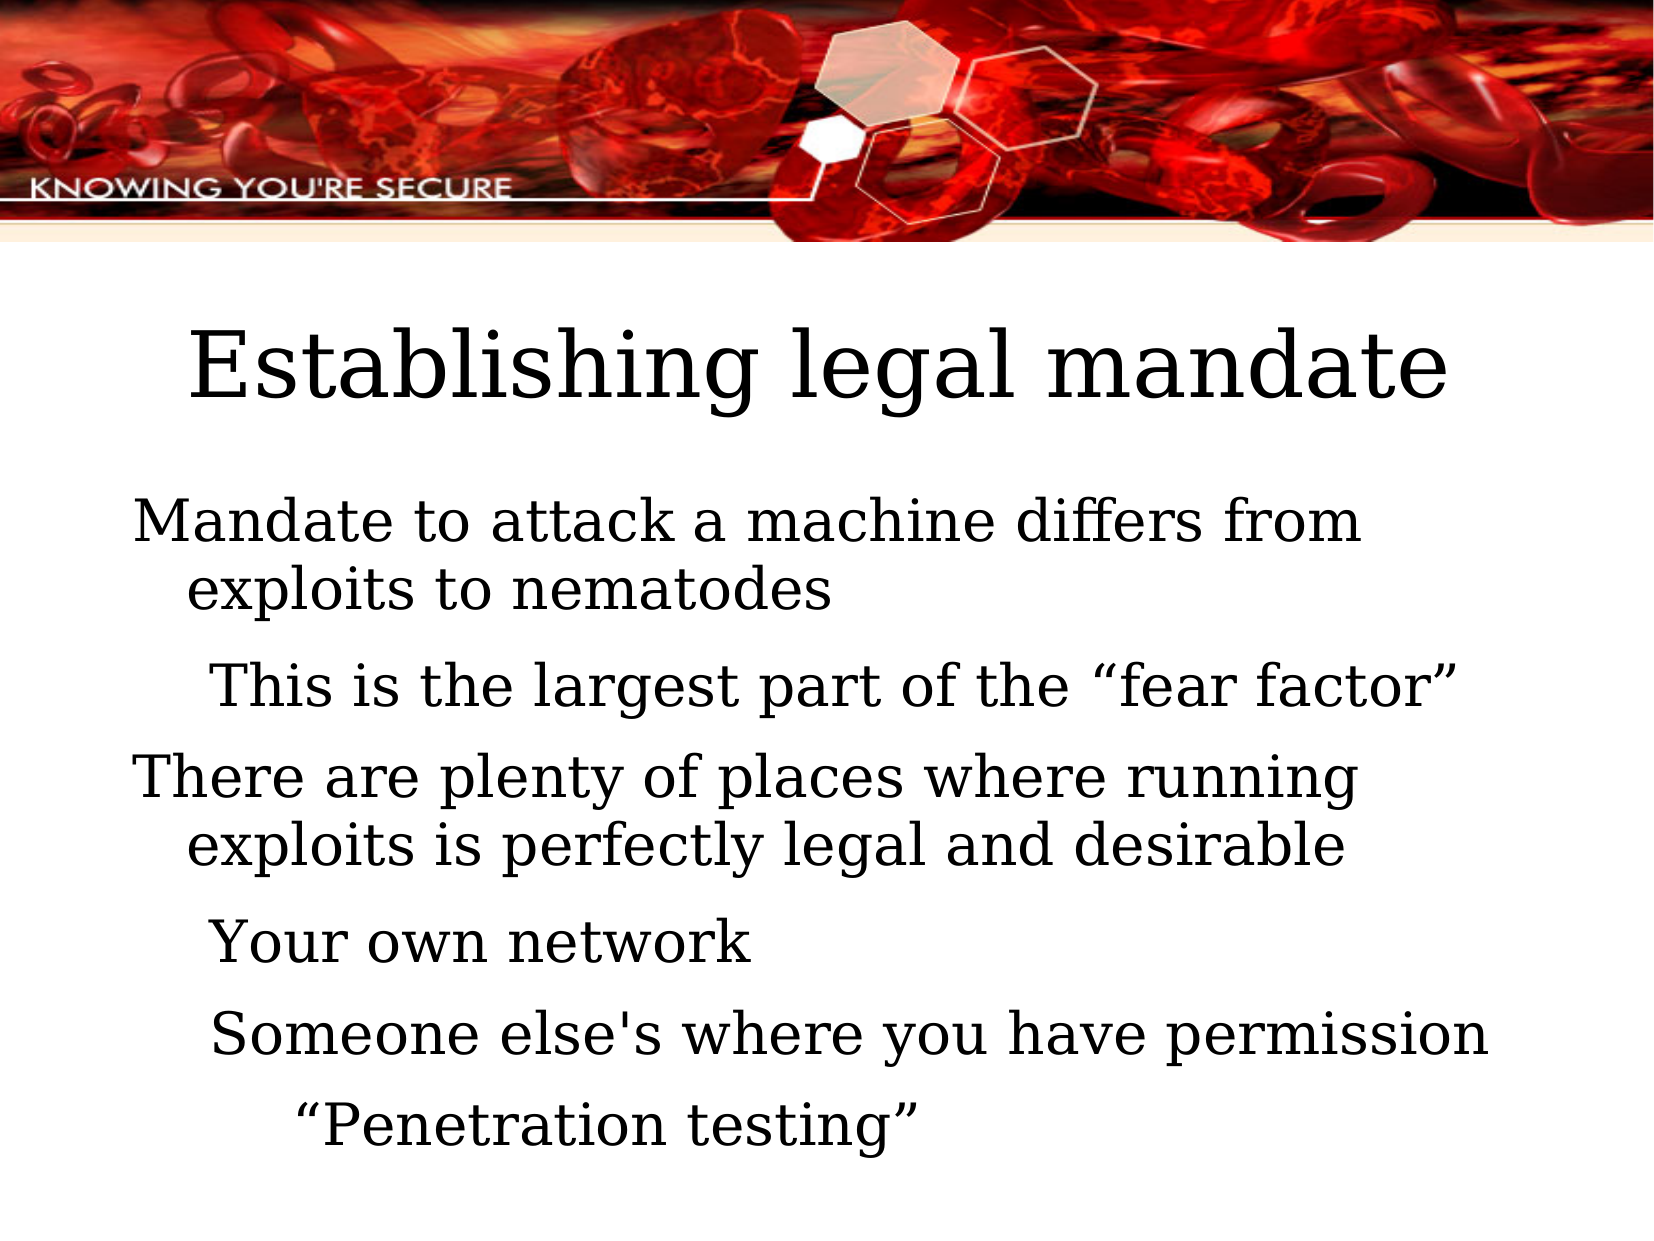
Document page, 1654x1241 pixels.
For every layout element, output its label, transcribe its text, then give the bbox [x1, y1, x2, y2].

list Mandate to attack a machine differs from exploits to nematodes This is the largest part of the “fear factor” There are plenty of places where running exploits is perfectly legal and desirable Your own network Someone else's where you have permission “Penetration testing” [115, 487, 1528, 1228]
title Establishing legal mandate [113, 261, 1526, 470]
picture [0, 0, 1654, 242]
